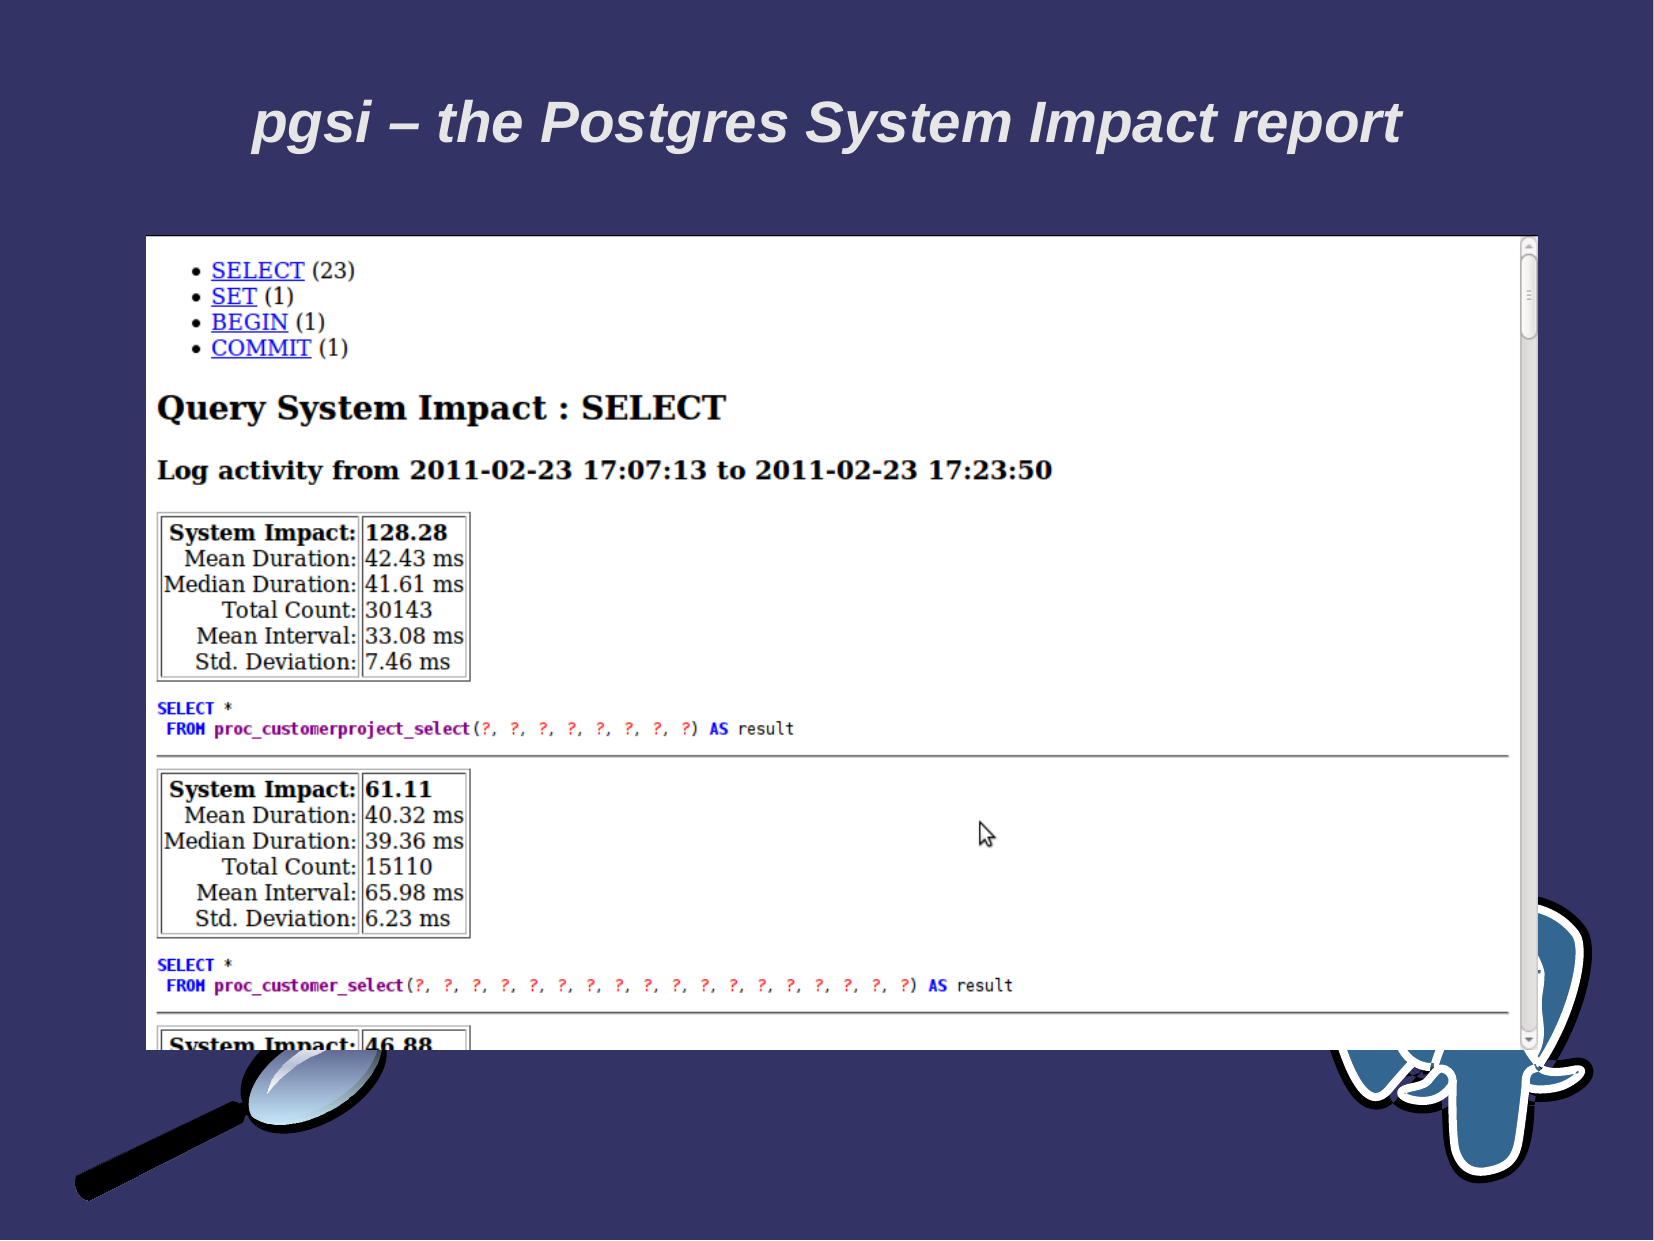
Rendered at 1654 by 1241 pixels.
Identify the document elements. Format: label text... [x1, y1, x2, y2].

title pgsi – the Postgres System Impact report [121, 19, 1534, 227]
picture [146, 235, 1538, 1051]
